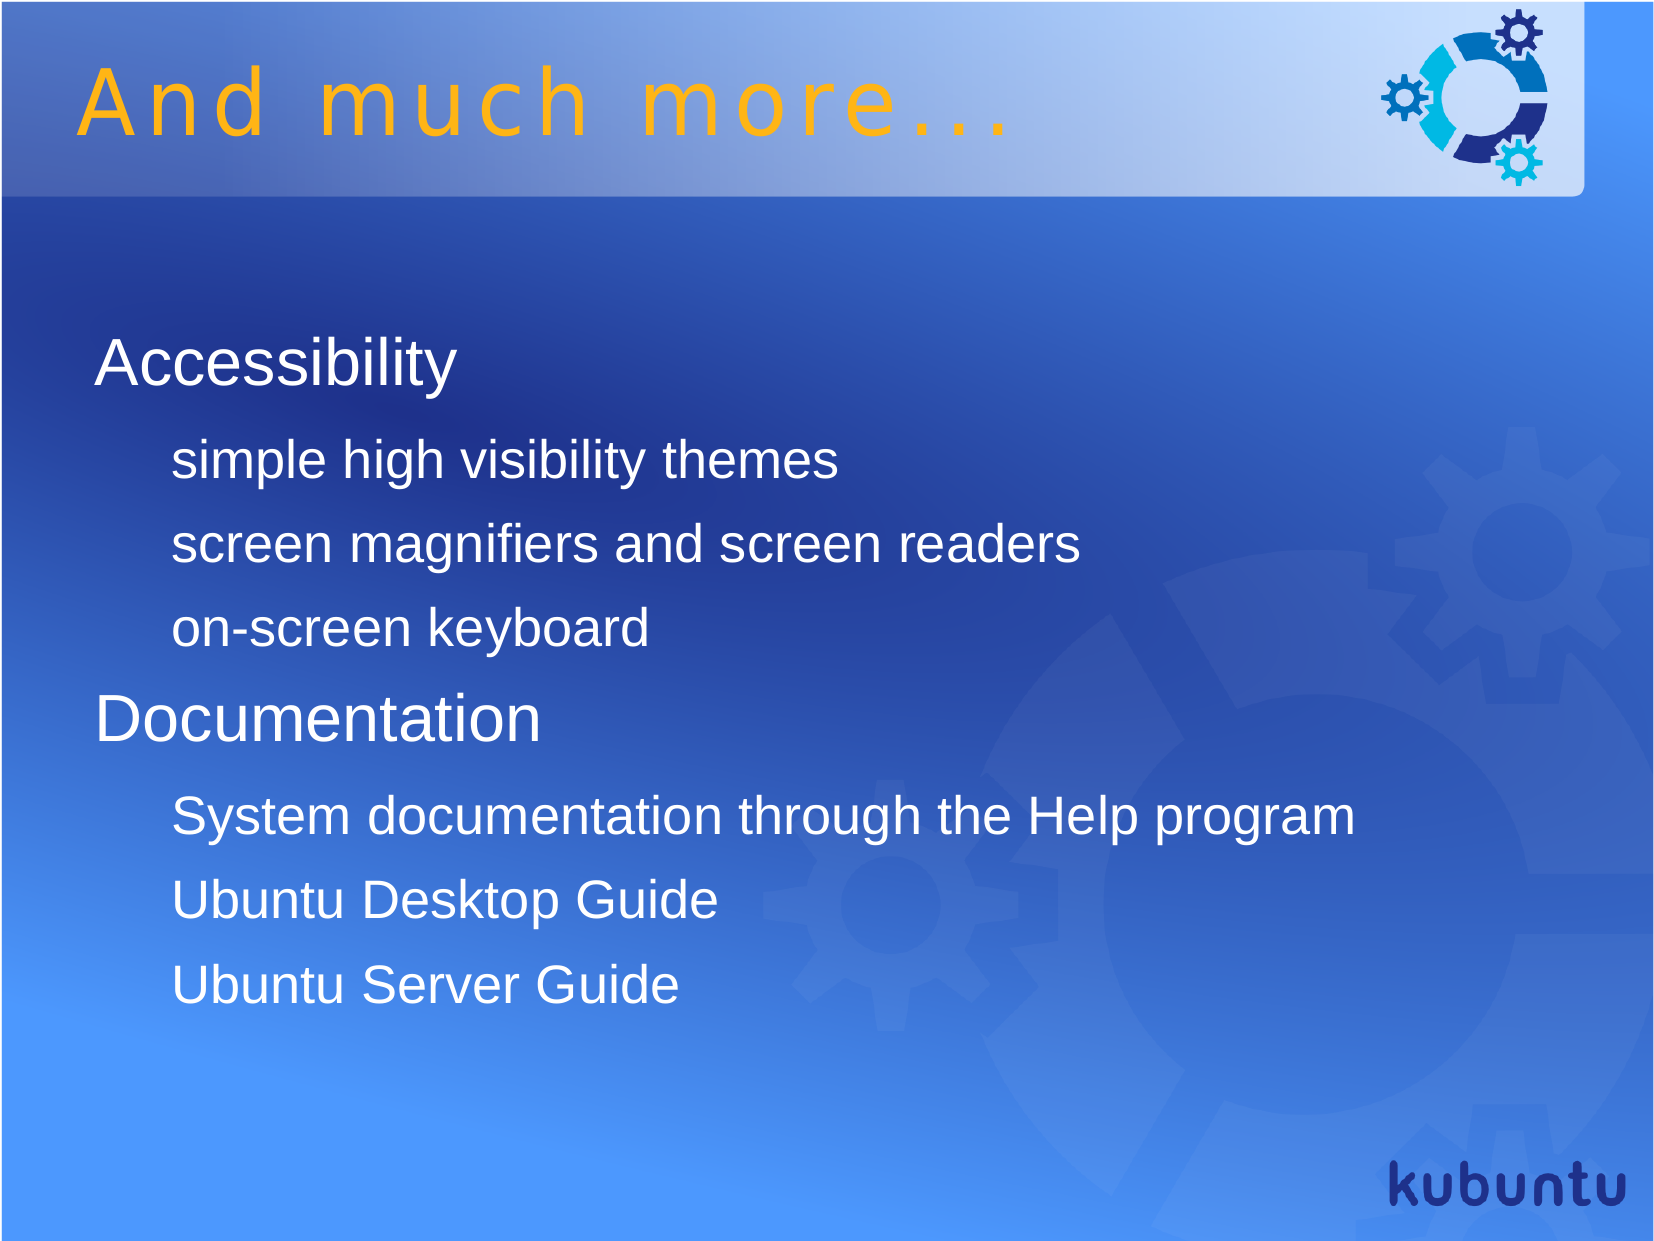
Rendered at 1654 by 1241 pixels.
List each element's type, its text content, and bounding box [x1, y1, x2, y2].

picture [0, 0, 1654, 1241]
title And much more... [76, 0, 1300, 207]
list Accessibility simple high visibility themes screen magnifiers and screen readers on-screen keyboard Documentation System documentation through the Help program Ubuntu Desktop Guide Ubuntu Server Guide [76, 324, 1565, 1144]
